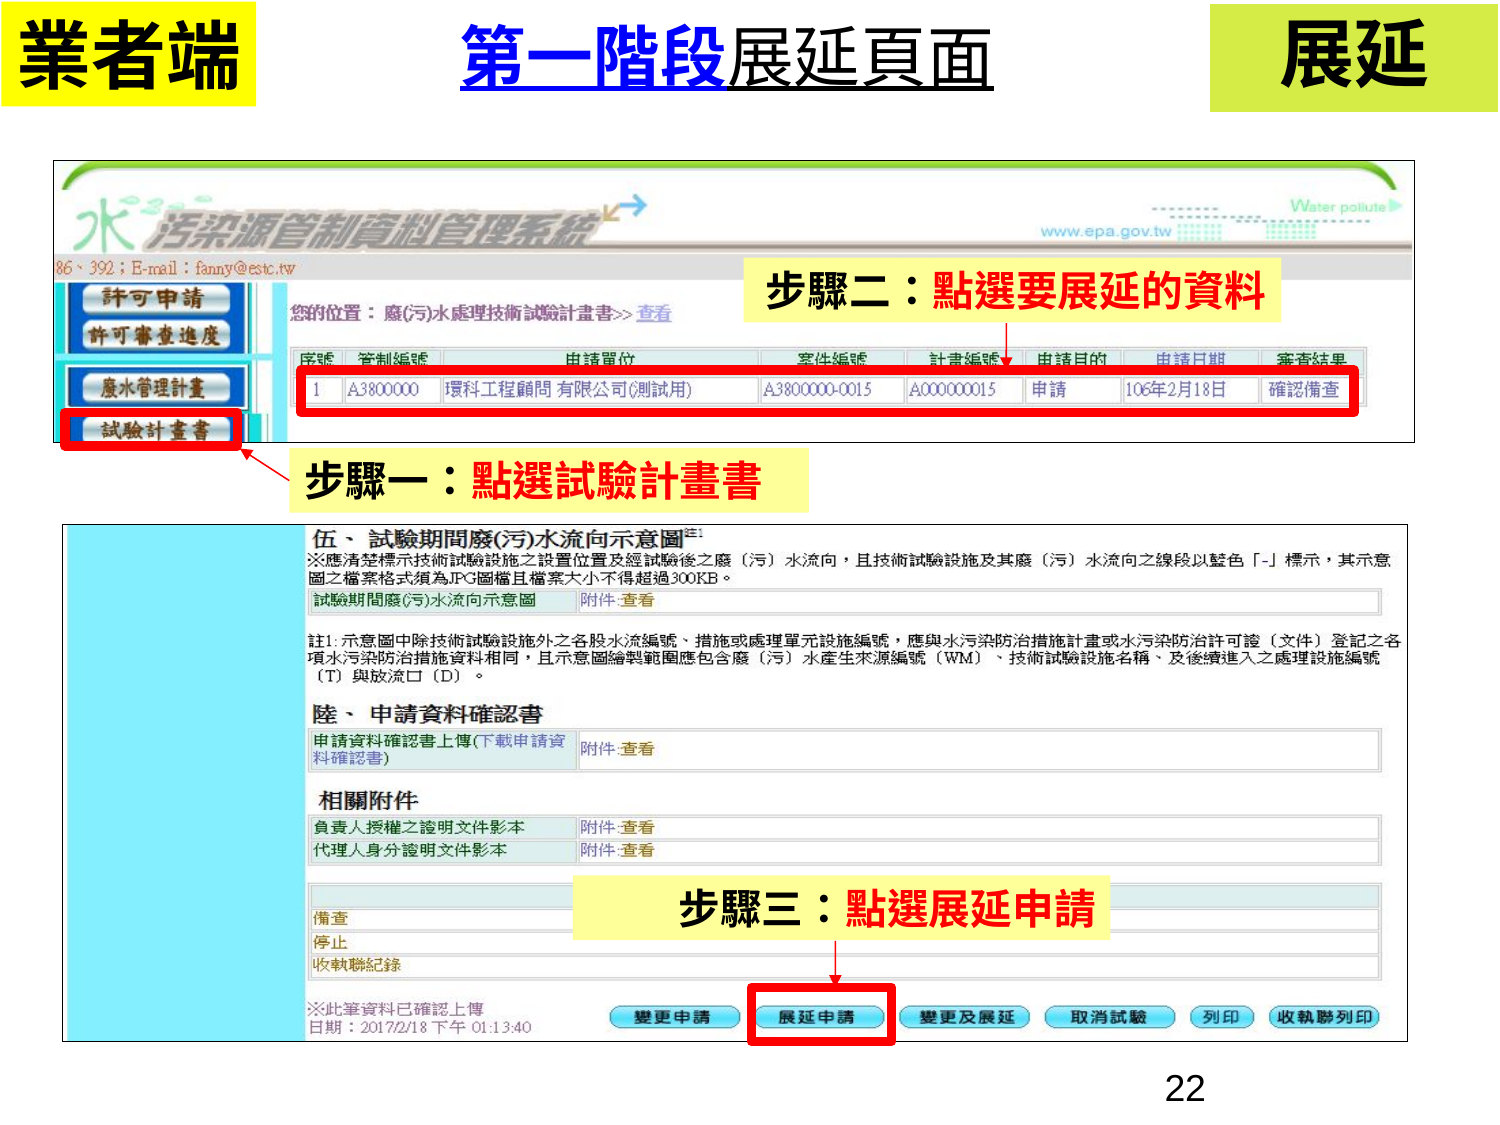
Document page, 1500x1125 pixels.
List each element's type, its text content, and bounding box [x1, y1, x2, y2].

text_box 步驟一：點選試驗計畫書 [289, 447, 809, 513]
text_box 步驟三：點選展延申請 [572, 875, 1111, 941]
text_box <編號> [1149, 1056, 1500, 1117]
picture [70, 417, 233, 441]
picture [756, 992, 887, 1037]
text_box 第一階段展延頁面 [445, 7, 1010, 103]
picture [53, 160, 1415, 443]
text_box 展延 [1208, 1, 1500, 114]
picture [62, 524, 1408, 1042]
text_box 步驟二：點選要展延的資料 [743, 257, 1282, 323]
text_box 業者端 [1, 1, 257, 107]
